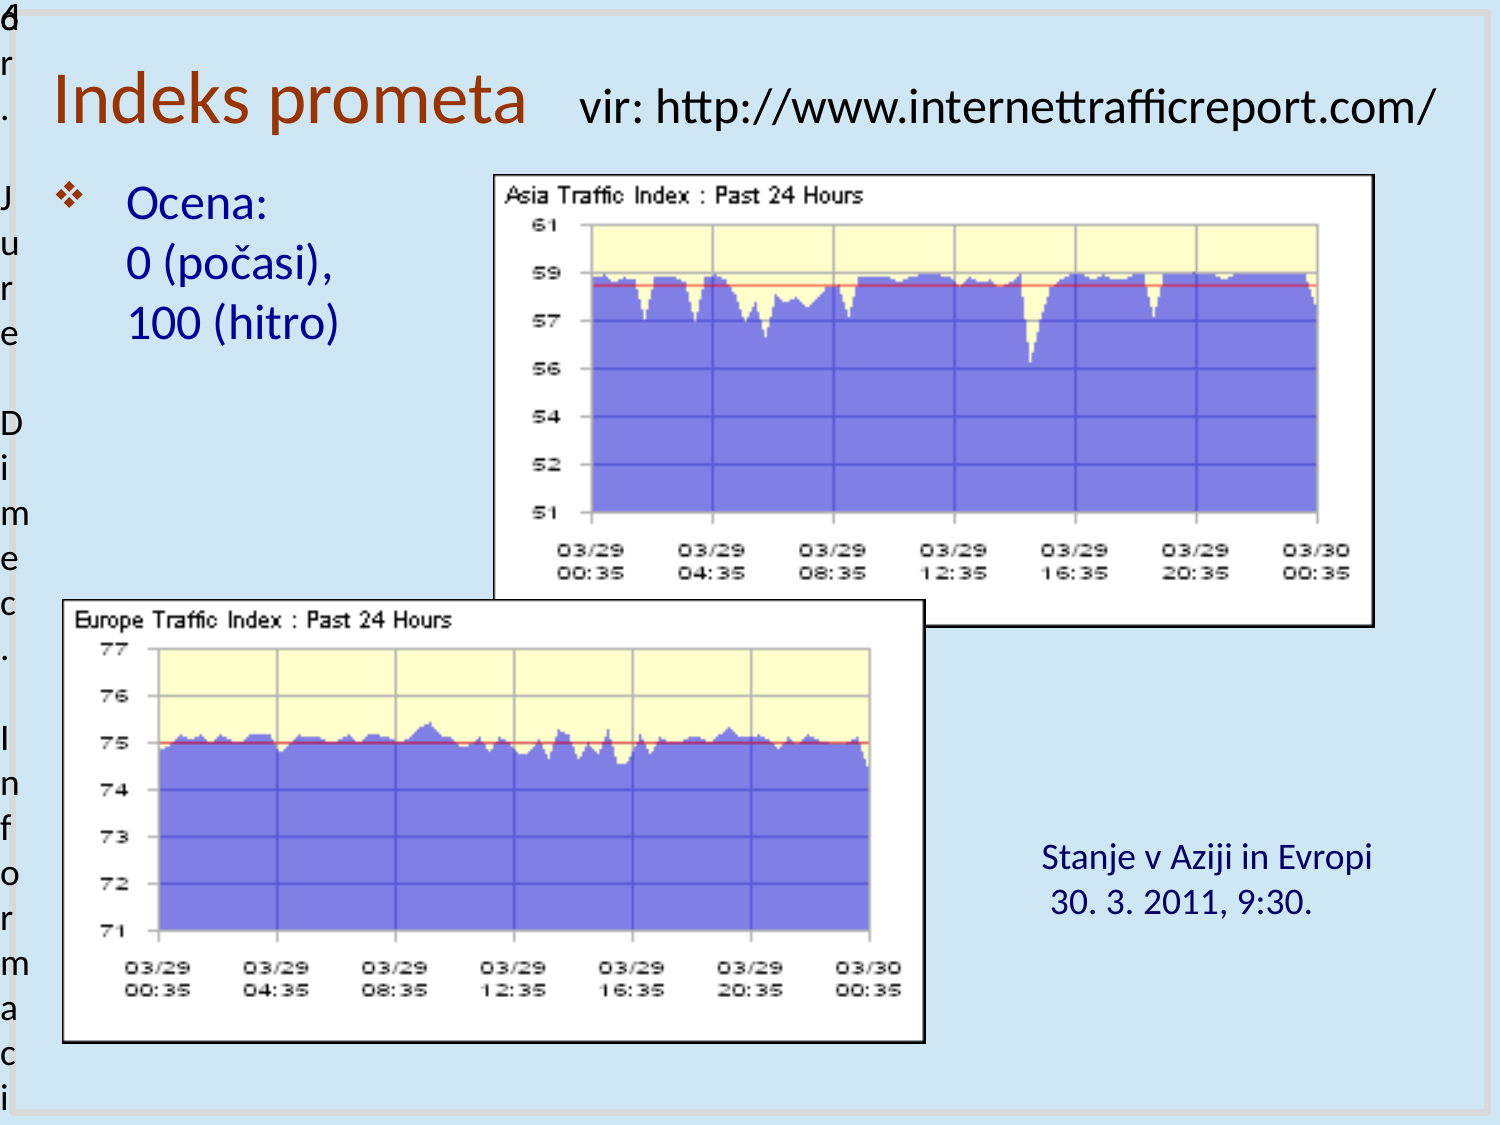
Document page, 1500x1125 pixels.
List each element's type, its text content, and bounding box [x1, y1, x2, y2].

text_box Stanje v Aziji in Evropi 30. 3. 2011, 9:30. [1026, 824, 1389, 930]
title Indeks prometa vir: http://www.internettrafficreport.com/ [37, 37, 1475, 150]
picture [62, 174, 1375, 1044]
list Ocena: 0 (počasi), 100 (hitro) [37, 162, 1475, 1050]
